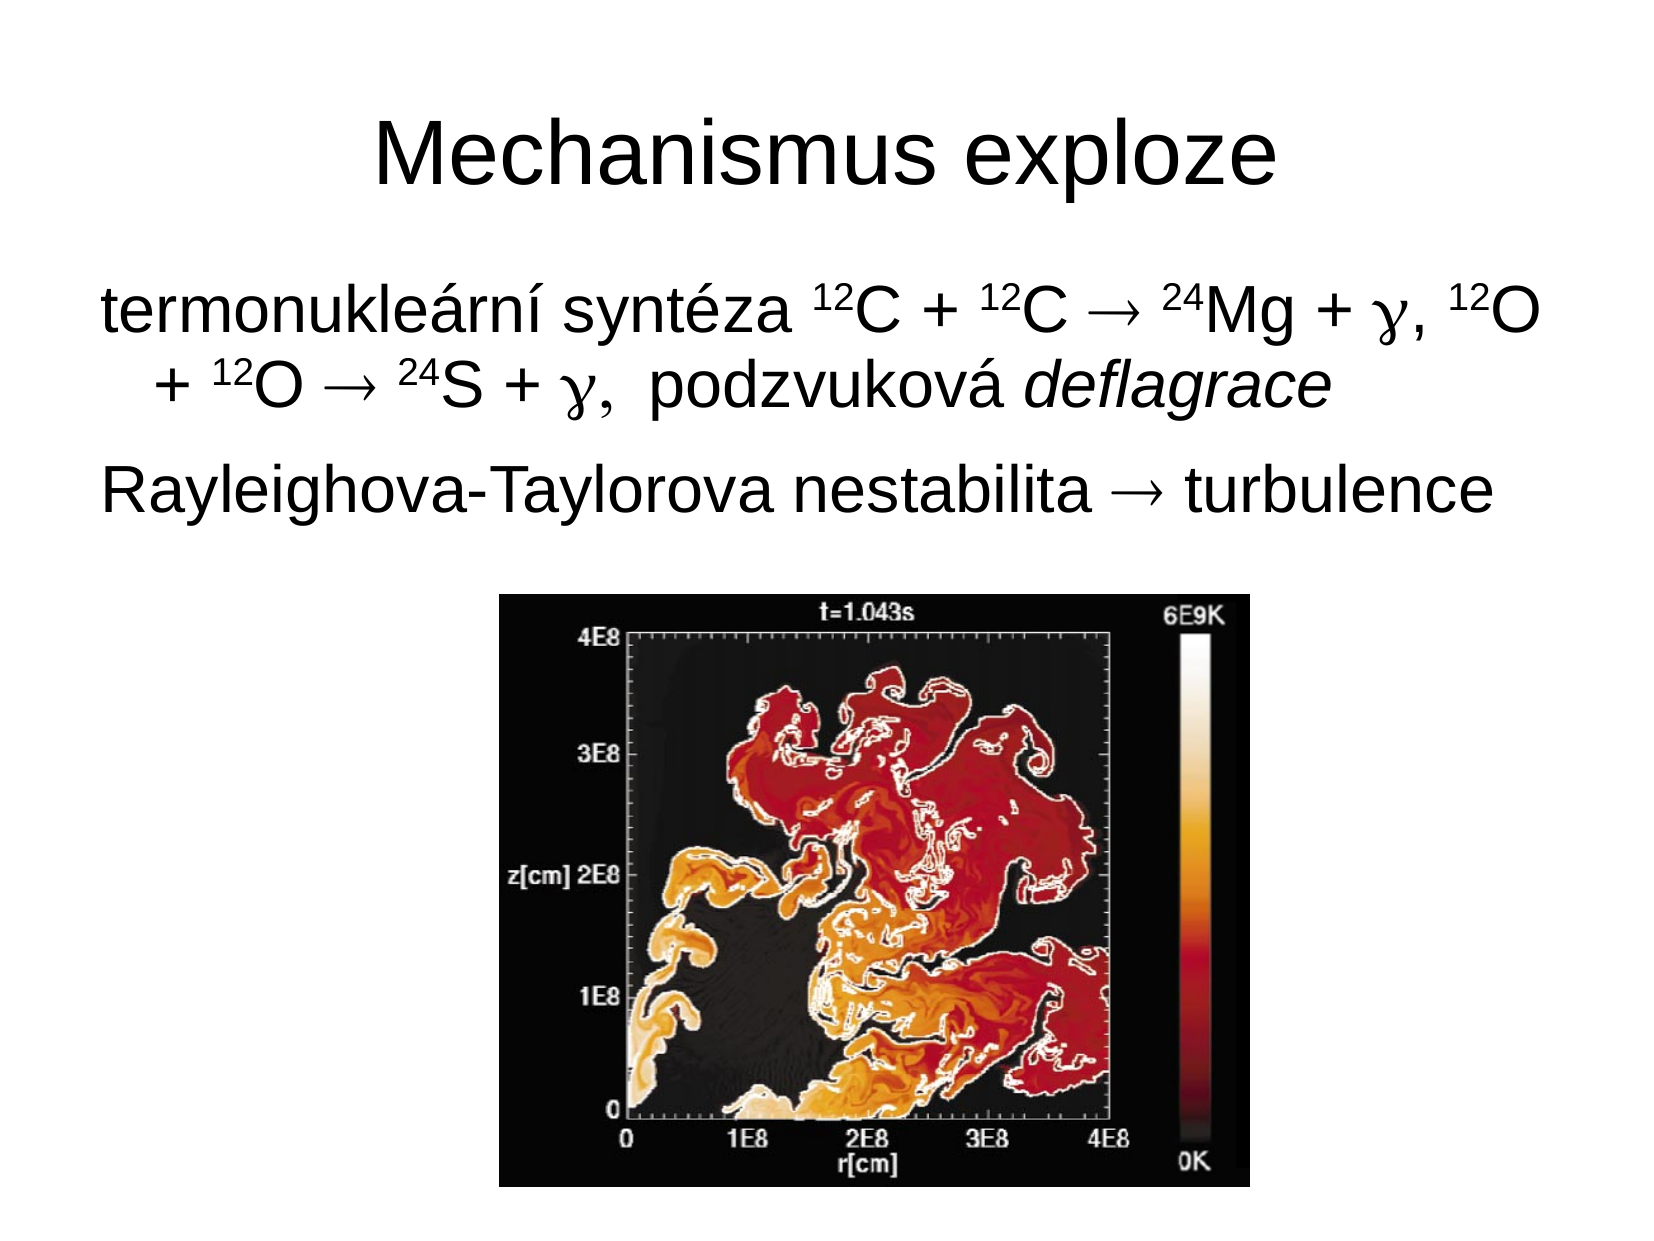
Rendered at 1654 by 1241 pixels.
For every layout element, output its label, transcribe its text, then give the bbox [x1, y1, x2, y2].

list termonukleární syntéza 12C + 12C  24Mg + g, 12O + 12O  24S + g, podzvuková deflagrace Rayleighova-Taylorova nestabilita  turbulence [82, 272, 1576, 583]
title Mechanismus exploze [82, 56, 1571, 250]
picture [499, 594, 1250, 1187]
